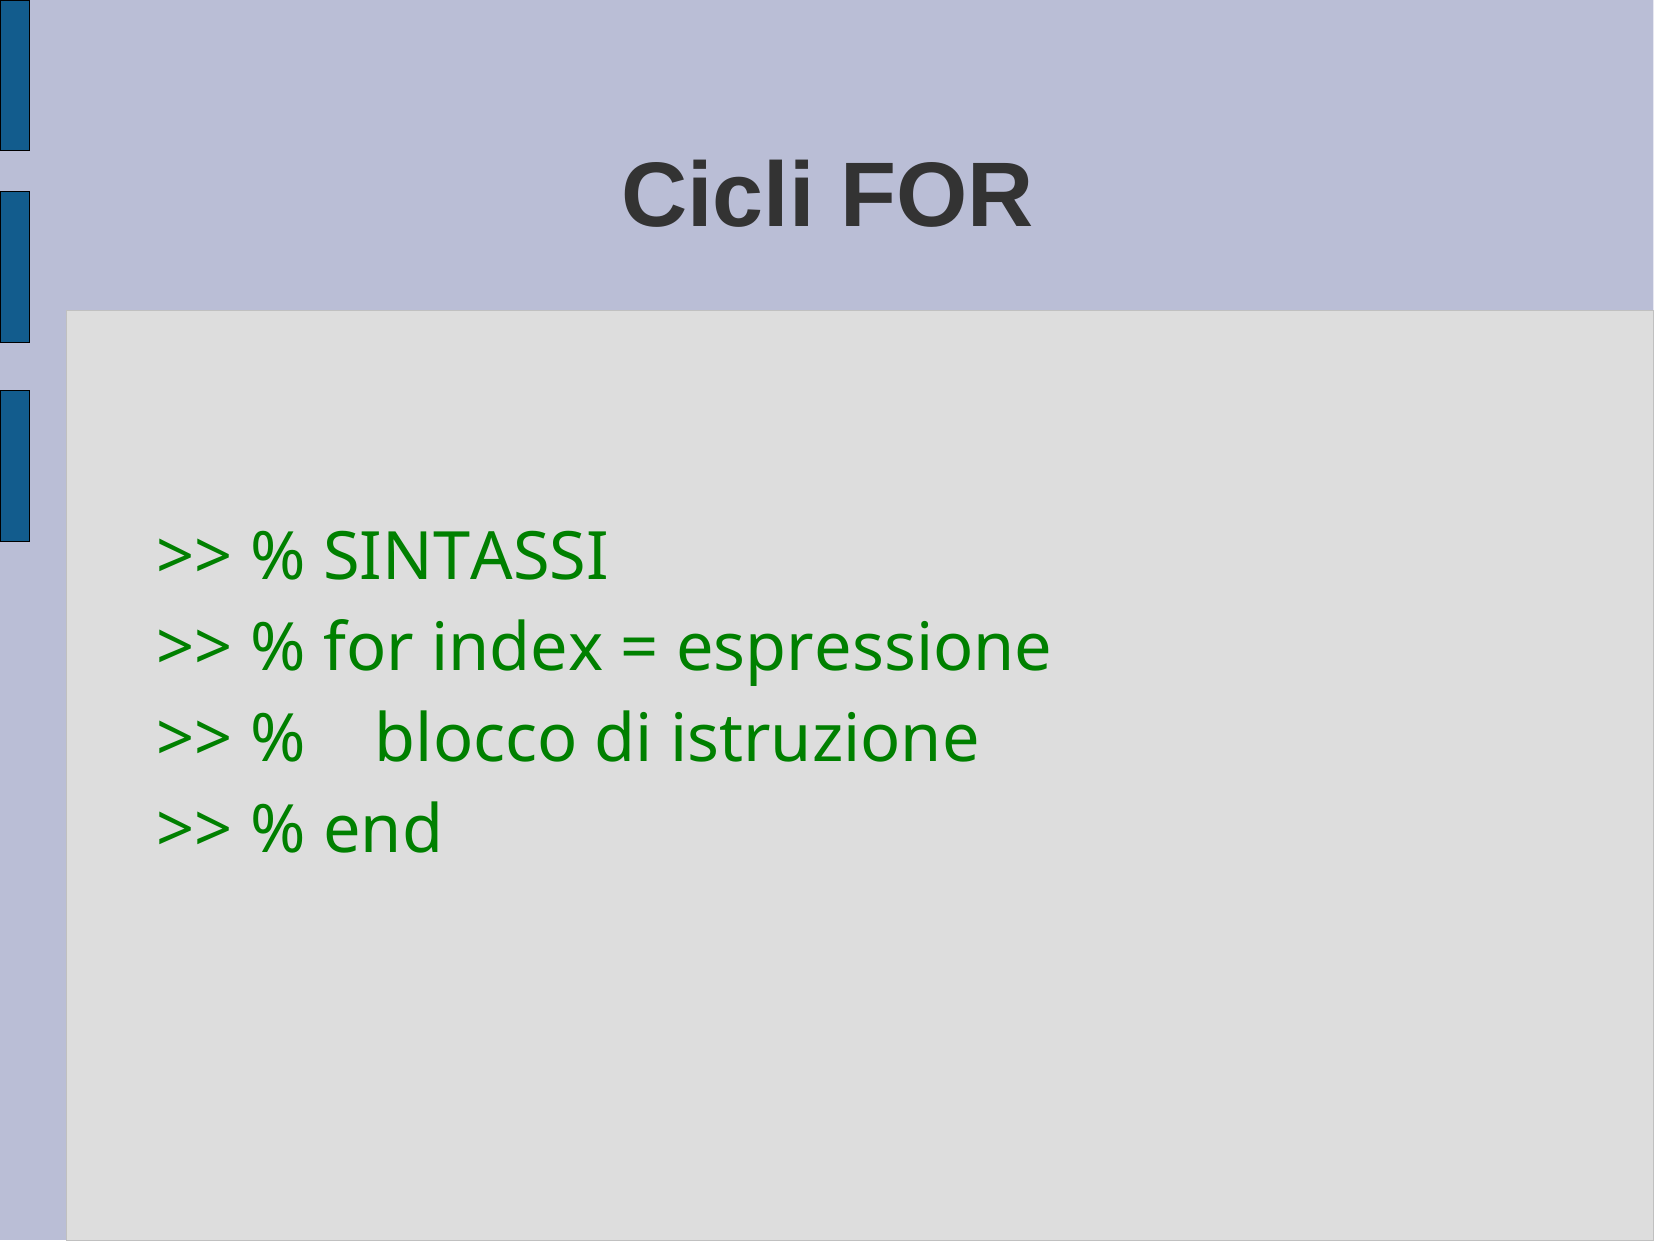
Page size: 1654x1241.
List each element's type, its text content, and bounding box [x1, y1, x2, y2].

title Cicli FOR [121, 98, 1534, 291]
subtitle >> % SINTASSI >> % for index = espressione >> % blocco di istruzione >> % end [121, 352, 1534, 1119]
